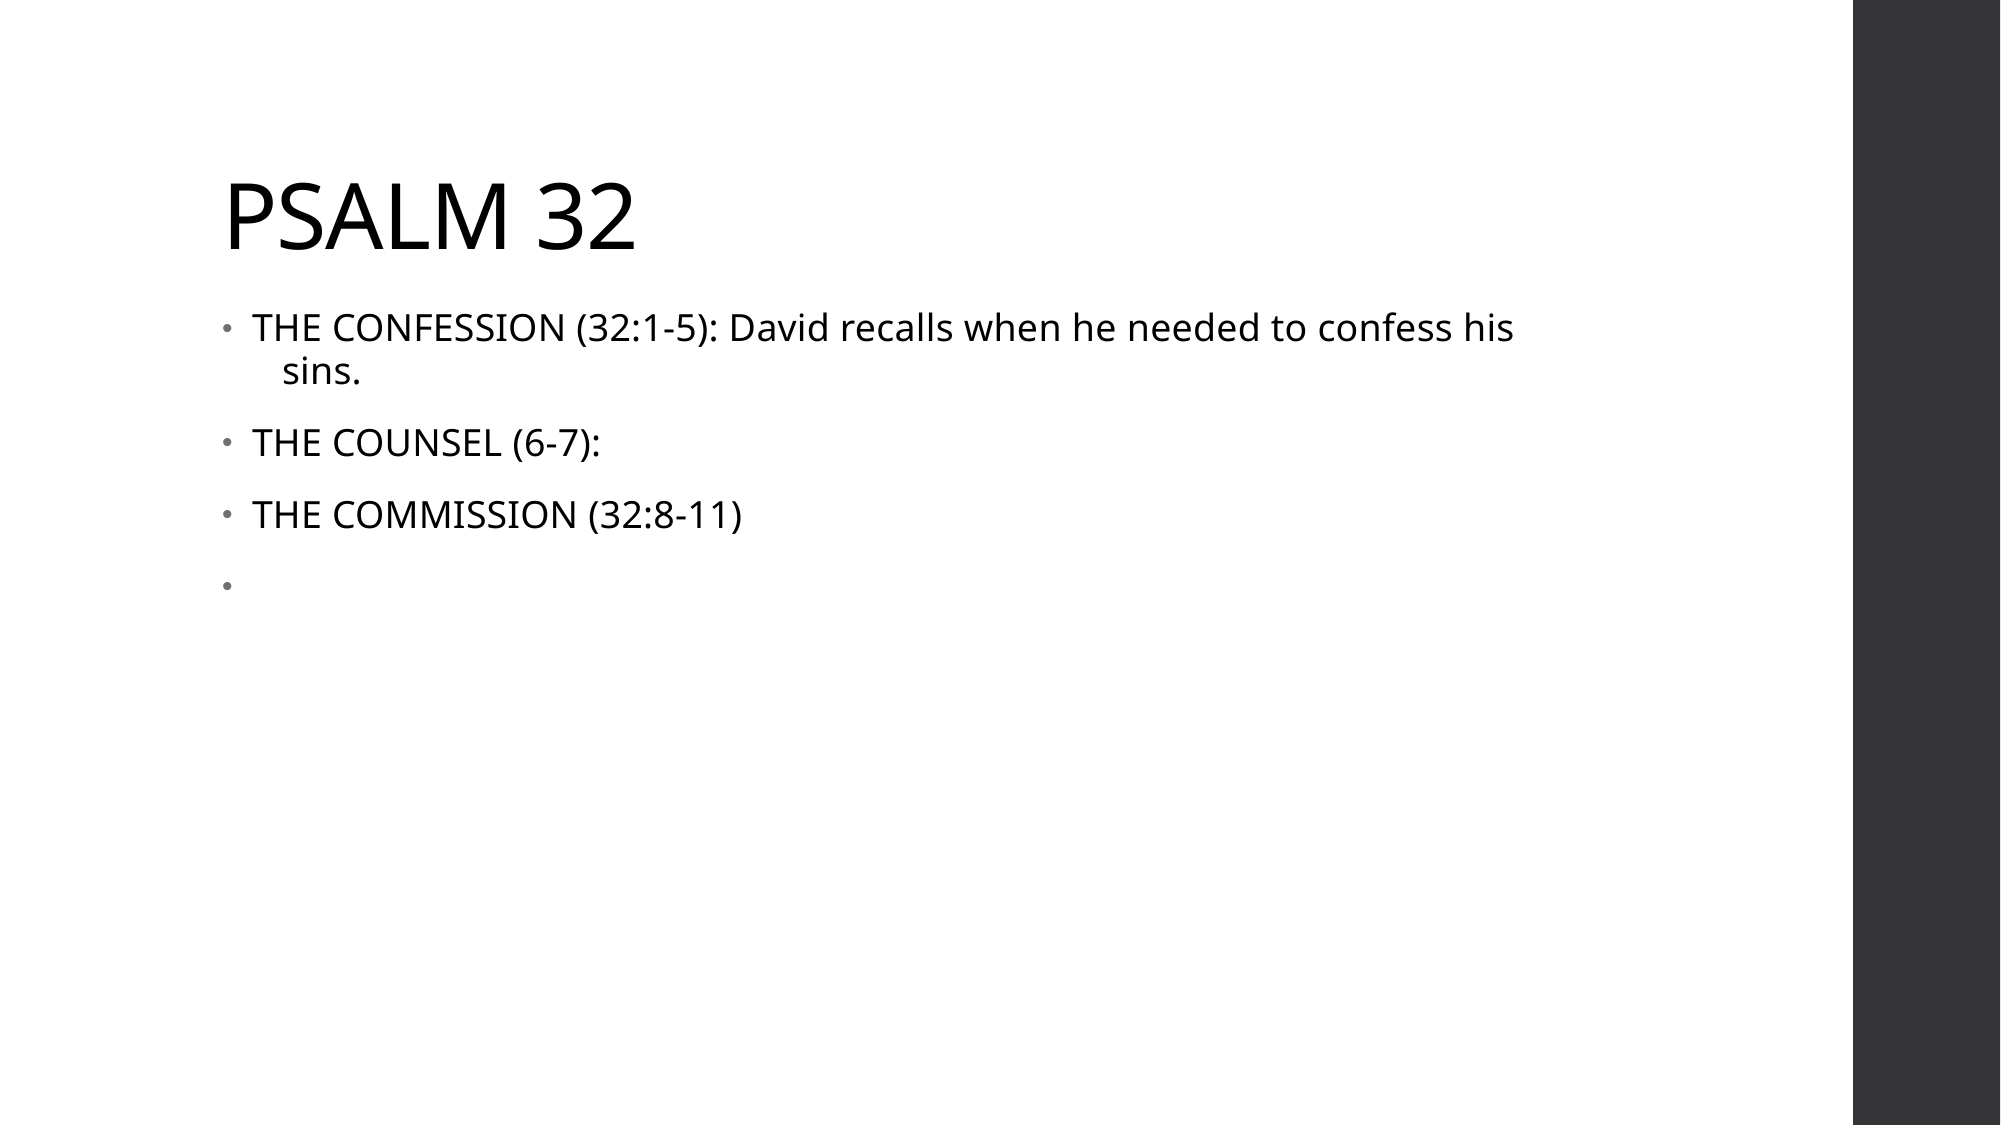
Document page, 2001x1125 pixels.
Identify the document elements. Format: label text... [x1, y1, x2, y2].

list THE CONFESSION (32:1-5): David recalls when he needed to confess his sins. THE COUNSEL (6-7): THE COMMISSION (32:8-11) [206, 299, 1617, 1014]
title PSALM 32 [206, 60, 1797, 278]
